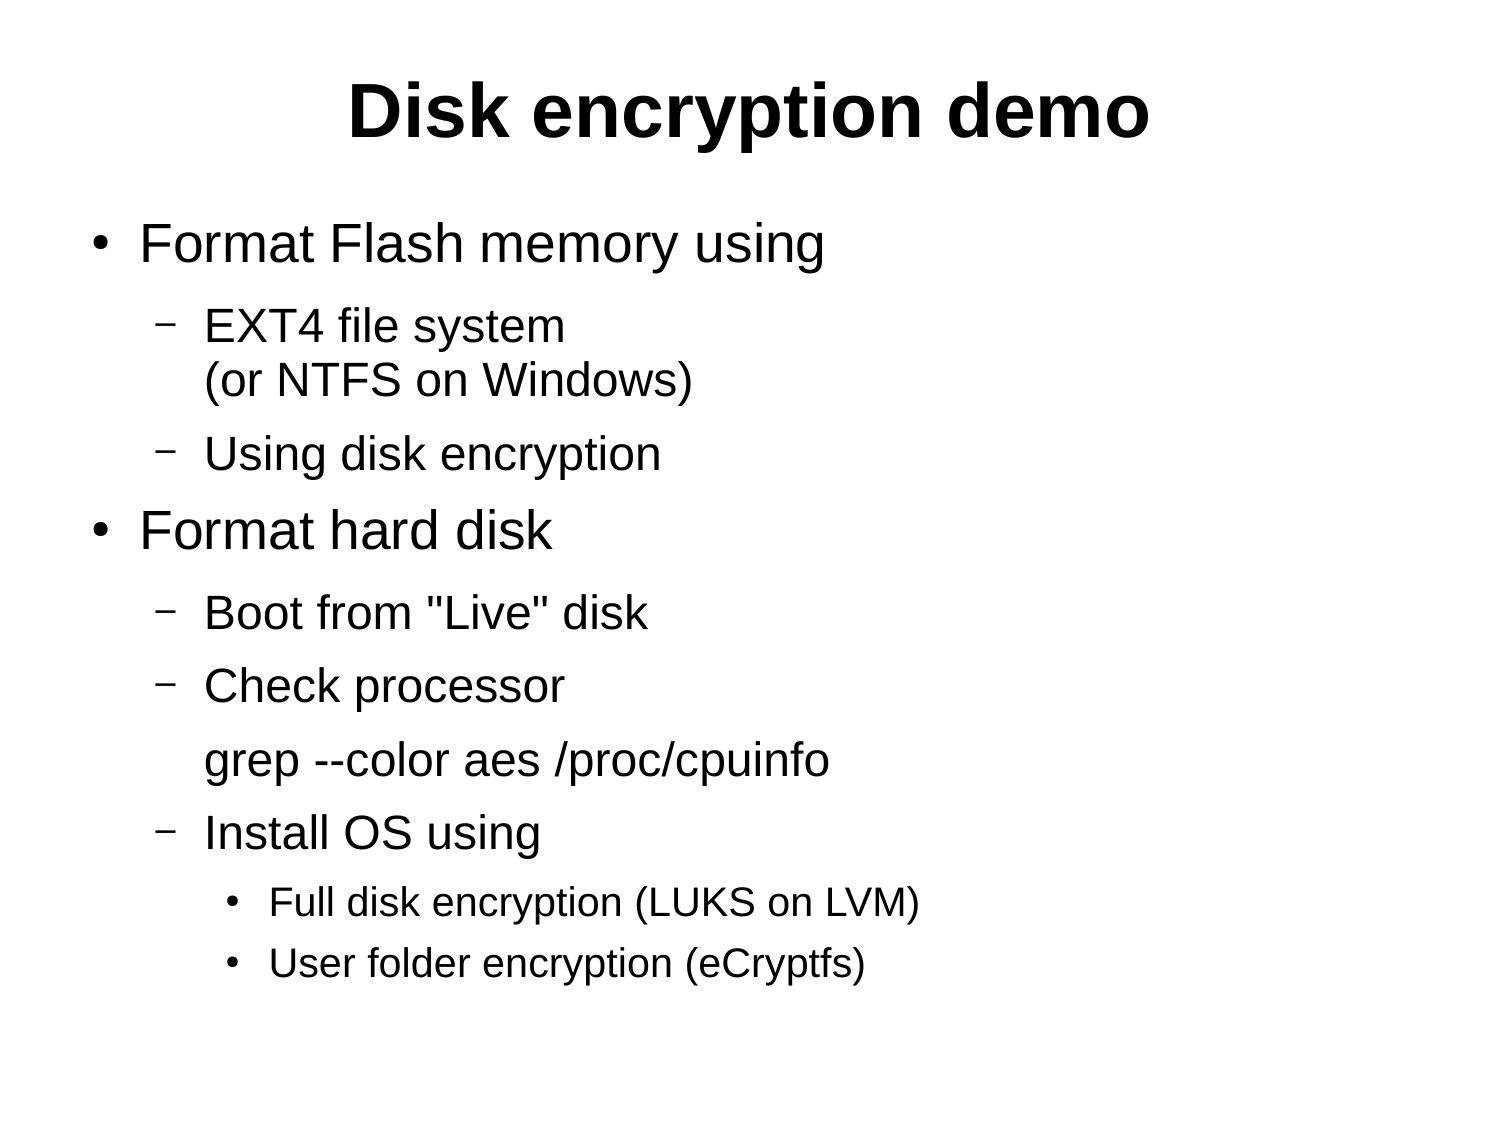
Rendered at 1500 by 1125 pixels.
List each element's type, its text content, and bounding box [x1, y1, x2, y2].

title Disk encryption demo [75, 44, 1425, 177]
list Format Flash memory using EXT4 file system (or NTFS on Windows) Using disk encryption Format hard disk Boot from "Live" disk Check processor grep --color aes /proc/cpuinfo Install OS using Full disk encryption (LUKS on LVM) User folder encryption (eCryptfs) [75, 212, 1465, 993]
